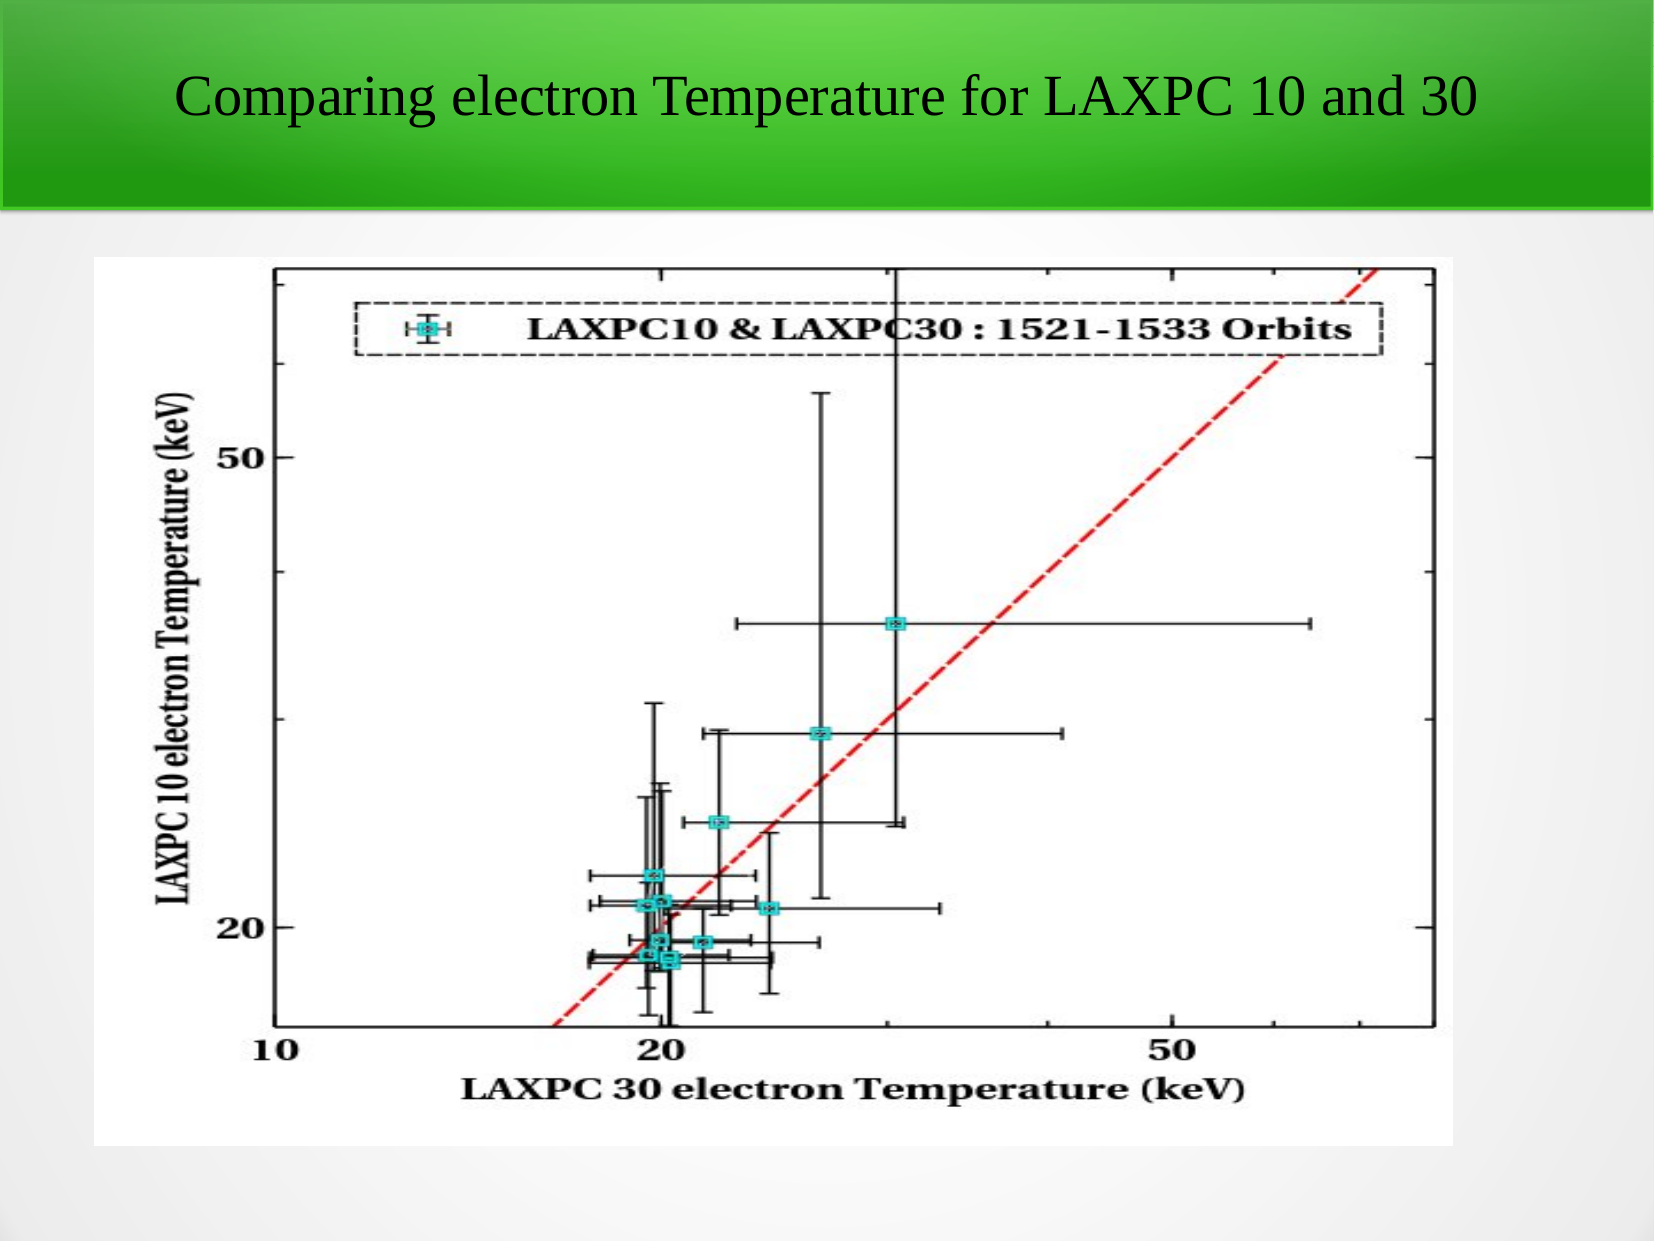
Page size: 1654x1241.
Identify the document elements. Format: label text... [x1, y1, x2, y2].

title Comparing electron Temperature for LAXPC 10 and 30 [82, 49, 1571, 142]
picture [94, 257, 1453, 1146]
